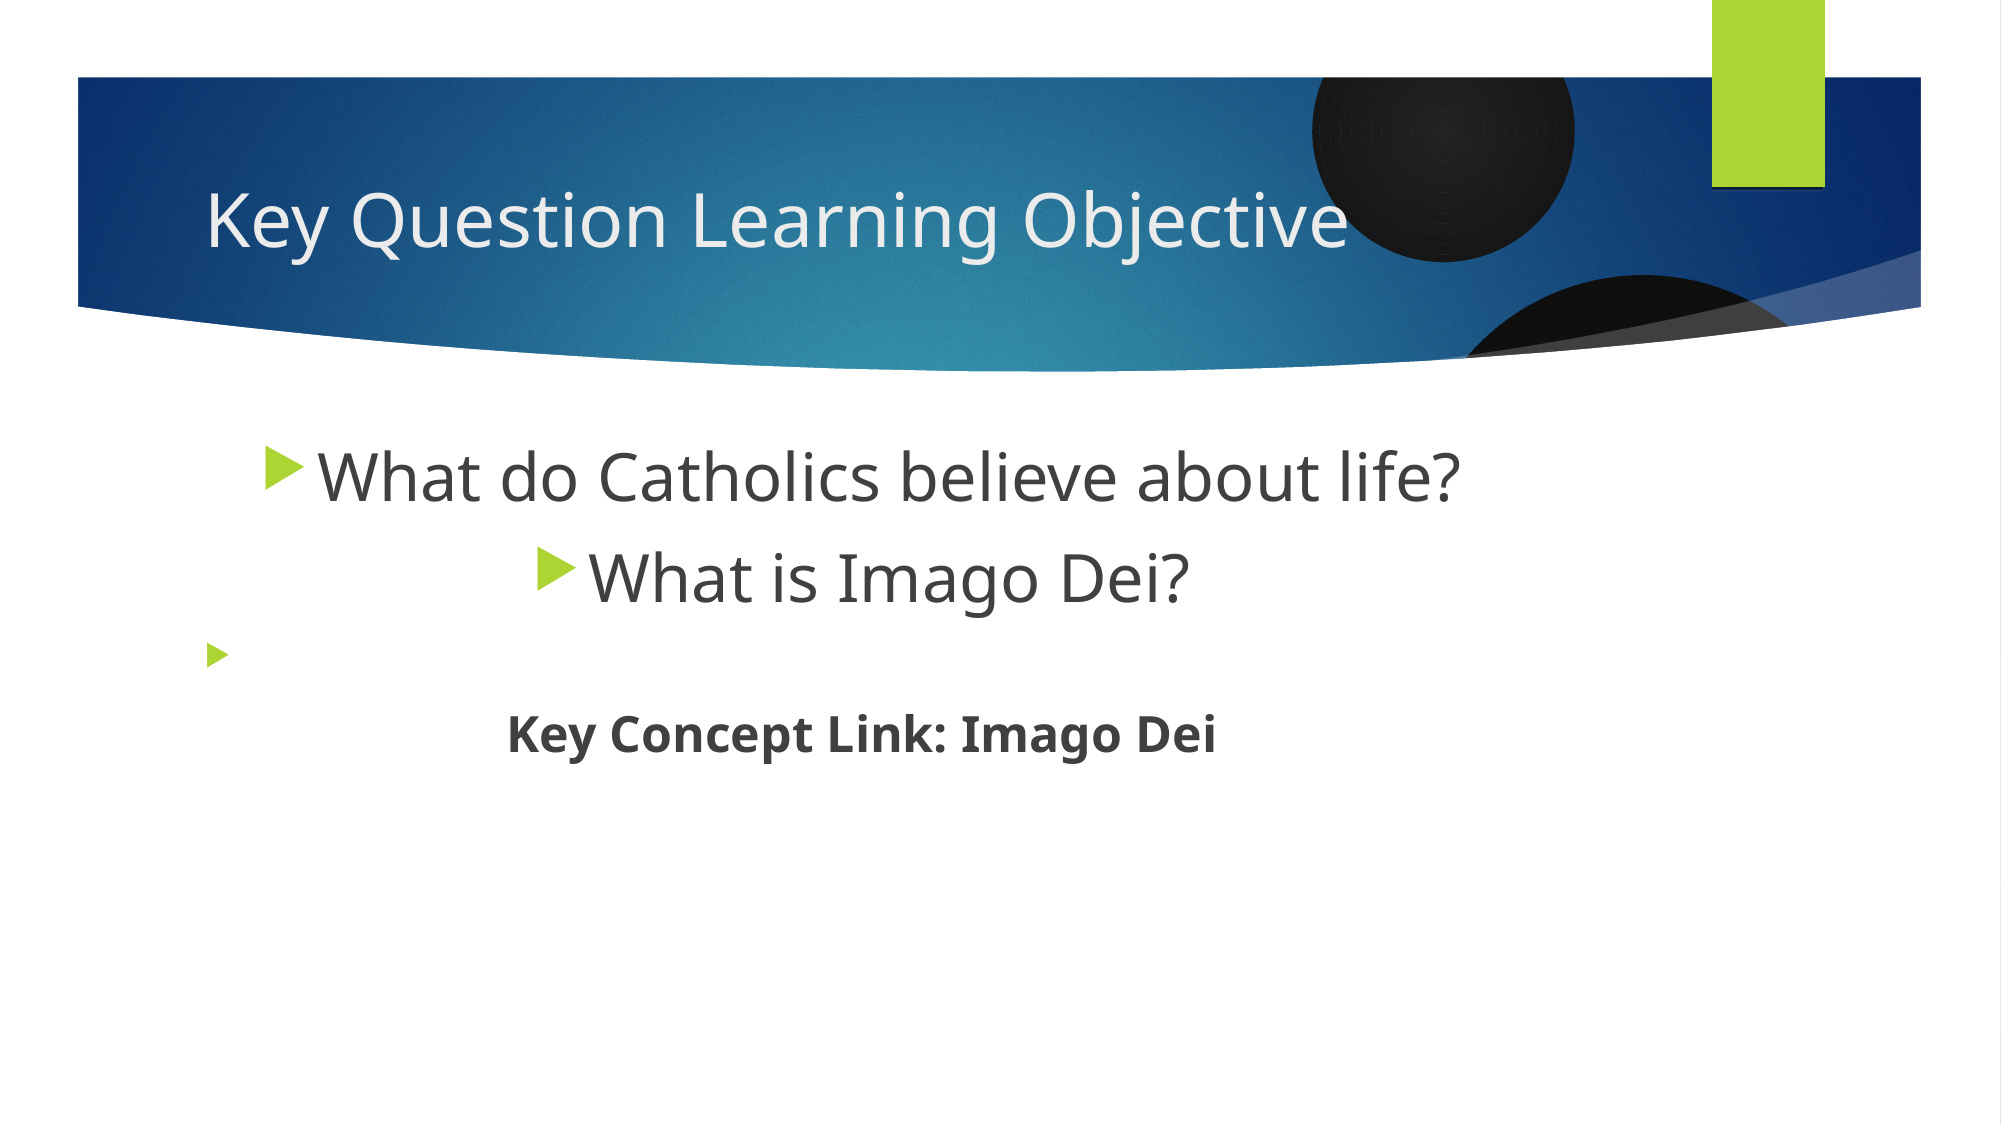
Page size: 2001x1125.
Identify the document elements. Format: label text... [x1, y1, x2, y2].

title Key Question Learning Objective [189, 159, 1627, 276]
list What do Catholics believe about life? What is Imago Dei? Key Concept Link: Imago Dei [189, 427, 1627, 988]
